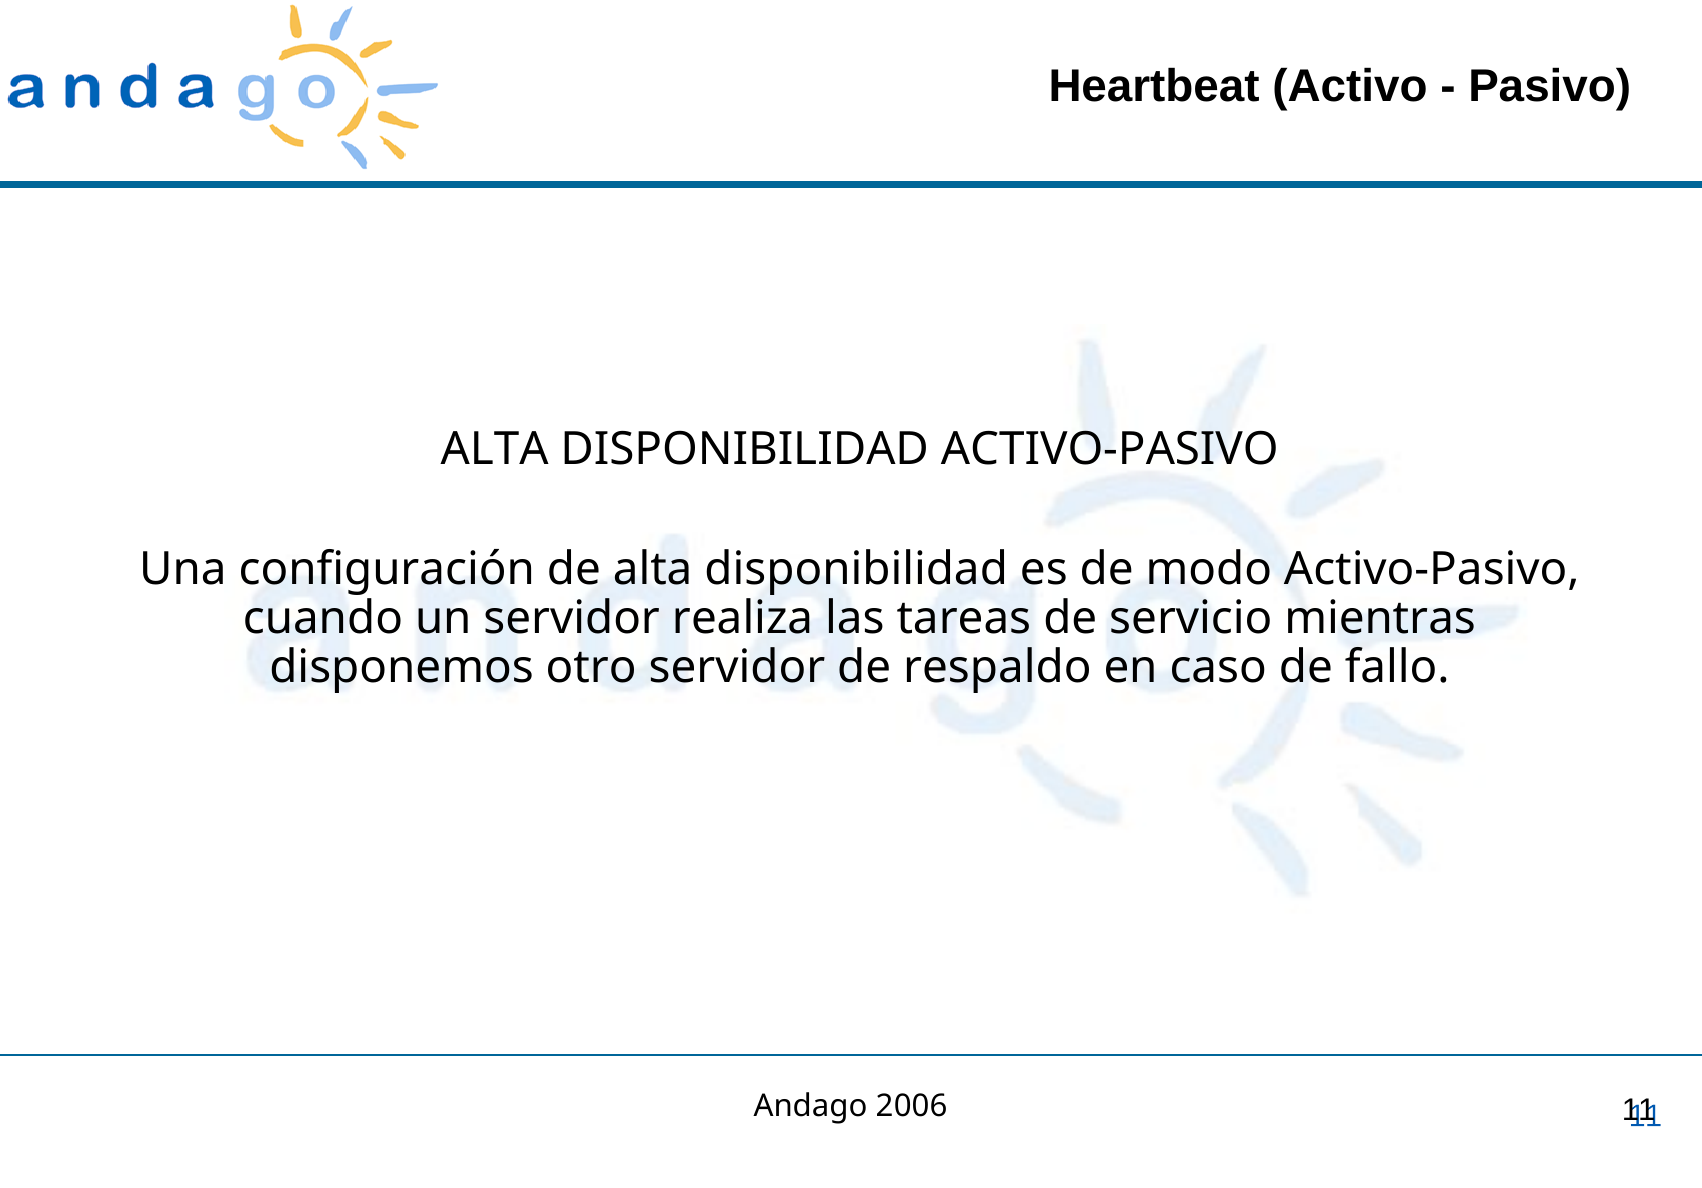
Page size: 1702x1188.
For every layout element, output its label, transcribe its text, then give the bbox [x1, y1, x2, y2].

picture [0, 0, 255, 175]
title Heartbeat (Activo - Pasivo) [255, 0, 1702, 188]
subtitle ALTA DISPONIBILIDAD ACTIVO-PASIVO Una configuración de alta disponibilidad es de modo Activo-Pasivo, cuando un servidor realiza las tareas de servicio mientras disponemos otro servidor de respaldo en caso de fallo. [136, 202, 1584, 916]
